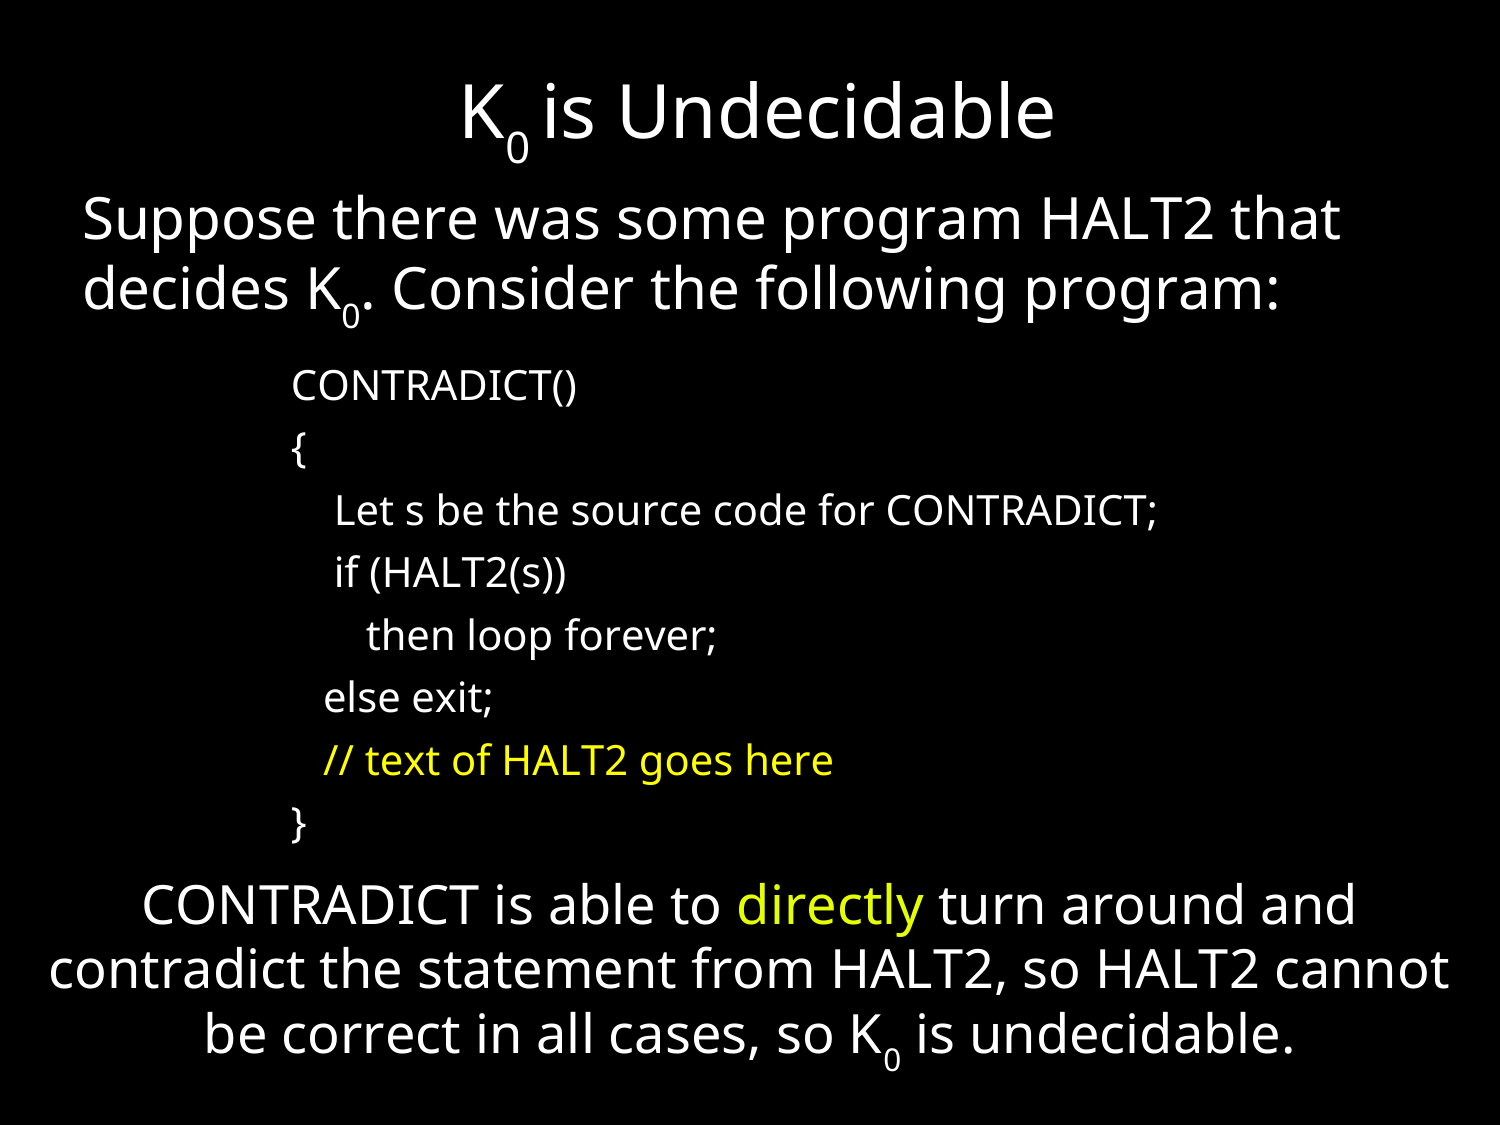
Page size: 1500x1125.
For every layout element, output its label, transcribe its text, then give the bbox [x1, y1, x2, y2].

text_box K0 is Undecidable [83, 37, 1434, 198]
text_box Suppose there was some program HALT2 that decides K0. Consider the following program: [67, 173, 1418, 362]
text_box CONTRADICT is able to directly turn around and contradict the statement from HALT2, so HALT2 cannot be correct in all cases, so K0 is undecidable. [0, 862, 1500, 1051]
text_box CONTRADICT() { Let s be the source code for CONTRADICT; if (HALT2(s)) then loop forever; else exit; // text of HALT2 goes here } [276, 351, 1174, 854]
